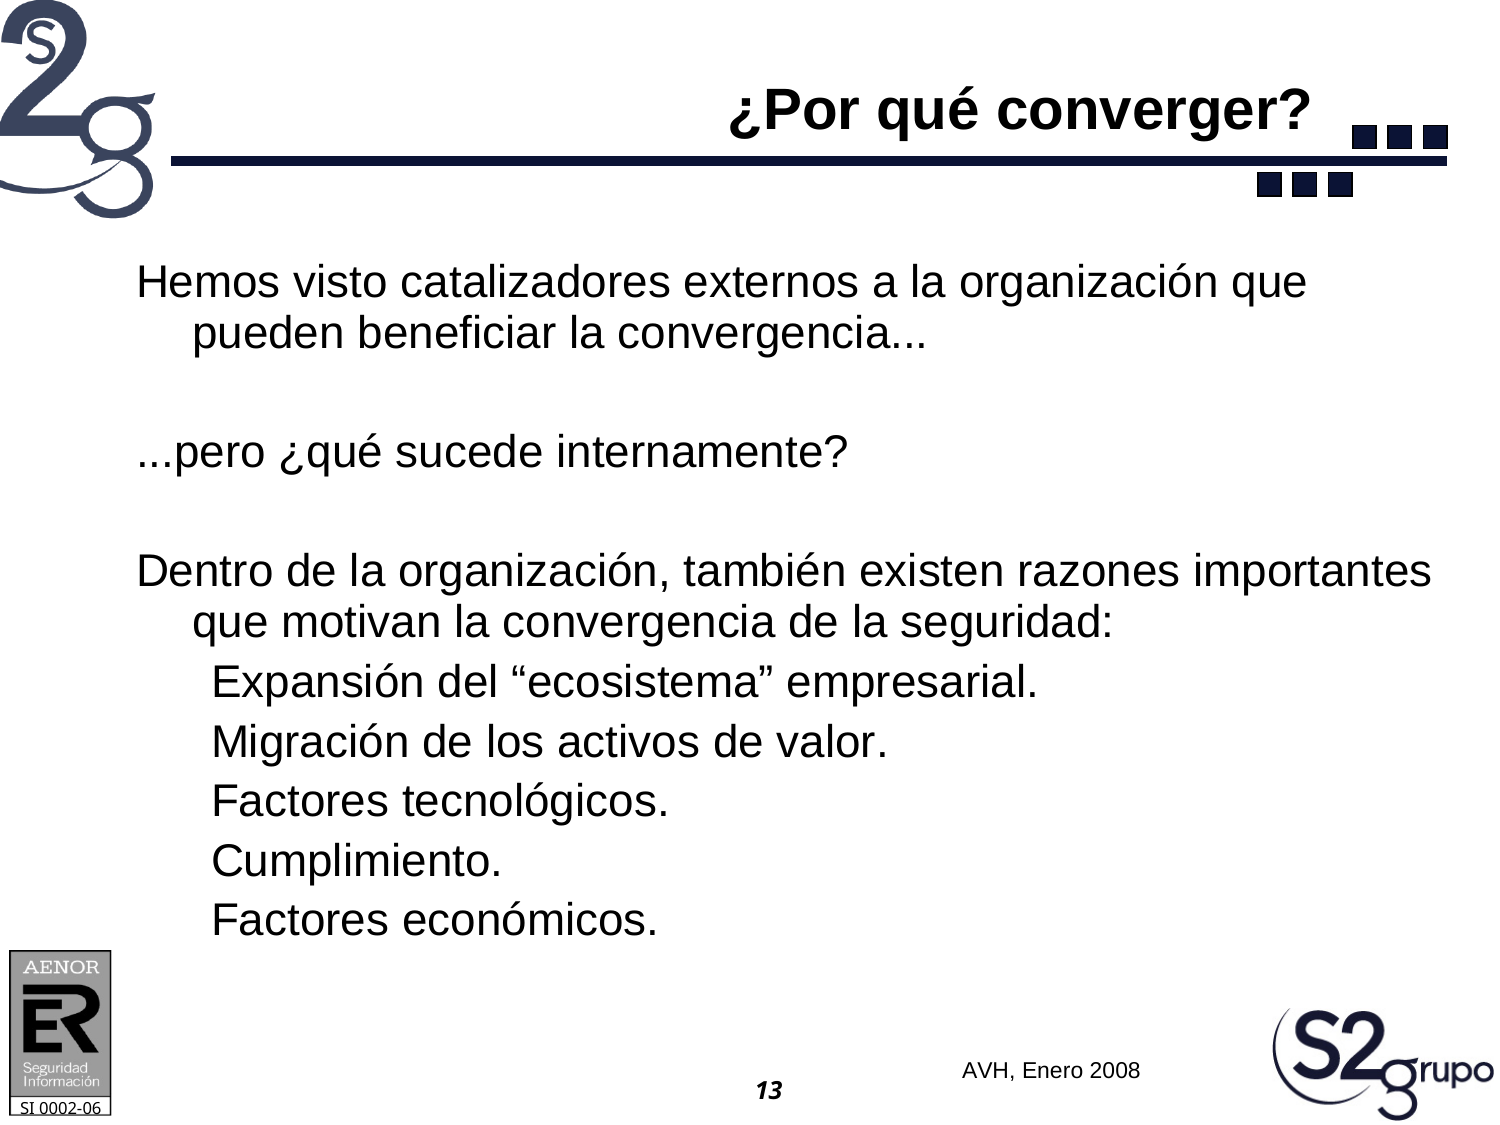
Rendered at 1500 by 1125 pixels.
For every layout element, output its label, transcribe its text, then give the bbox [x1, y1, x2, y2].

picture [0, 0, 158, 220]
text_box AVH, Enero 2008 [947, 1049, 1156, 1091]
list Hemos visto catalizadores externos a la organización que pueden beneficiar la convergencia... ...pero ¿qué sucede internamente? Dentro de la organización, también existen razones importantes que motivan la convergencia de la seguridad: Expansión del “ecosistema” empresarial. Migración de los activos de valor. Factores tecnológicos. Cumplimiento. Factores económicos. [120, 177, 1477, 944]
picture [9, 950, 112, 1116]
picture [1272, 1008, 1494, 1121]
title ¿Por qué converger? [183, 30, 1329, 149]
